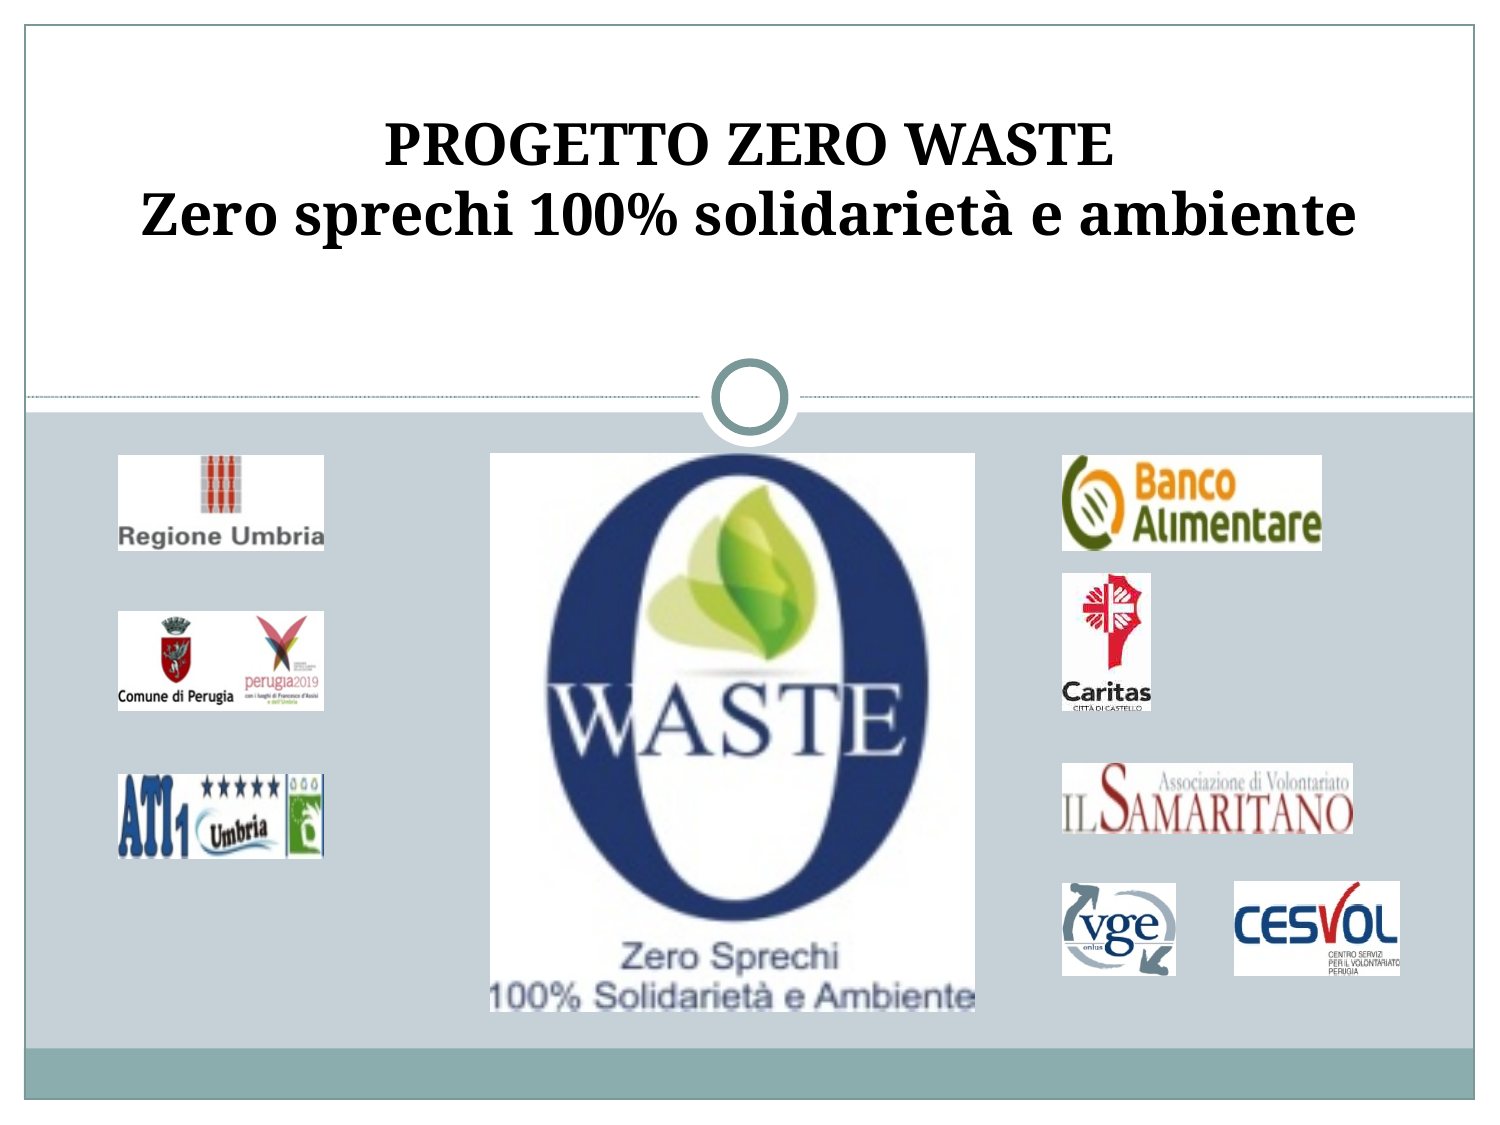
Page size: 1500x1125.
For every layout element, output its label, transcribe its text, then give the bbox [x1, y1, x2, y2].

text_box PROGETTO ZERO WASTE Zero sprechi 100% solidarietà e ambiente [112, 62, 1388, 350]
picture [1234, 881, 1400, 977]
picture [118, 774, 324, 860]
picture [1062, 573, 1151, 711]
picture [118, 455, 324, 551]
picture [490, 453, 975, 1012]
picture [1062, 883, 1176, 977]
picture [1062, 763, 1353, 835]
picture [118, 611, 324, 711]
picture [1062, 455, 1322, 551]
